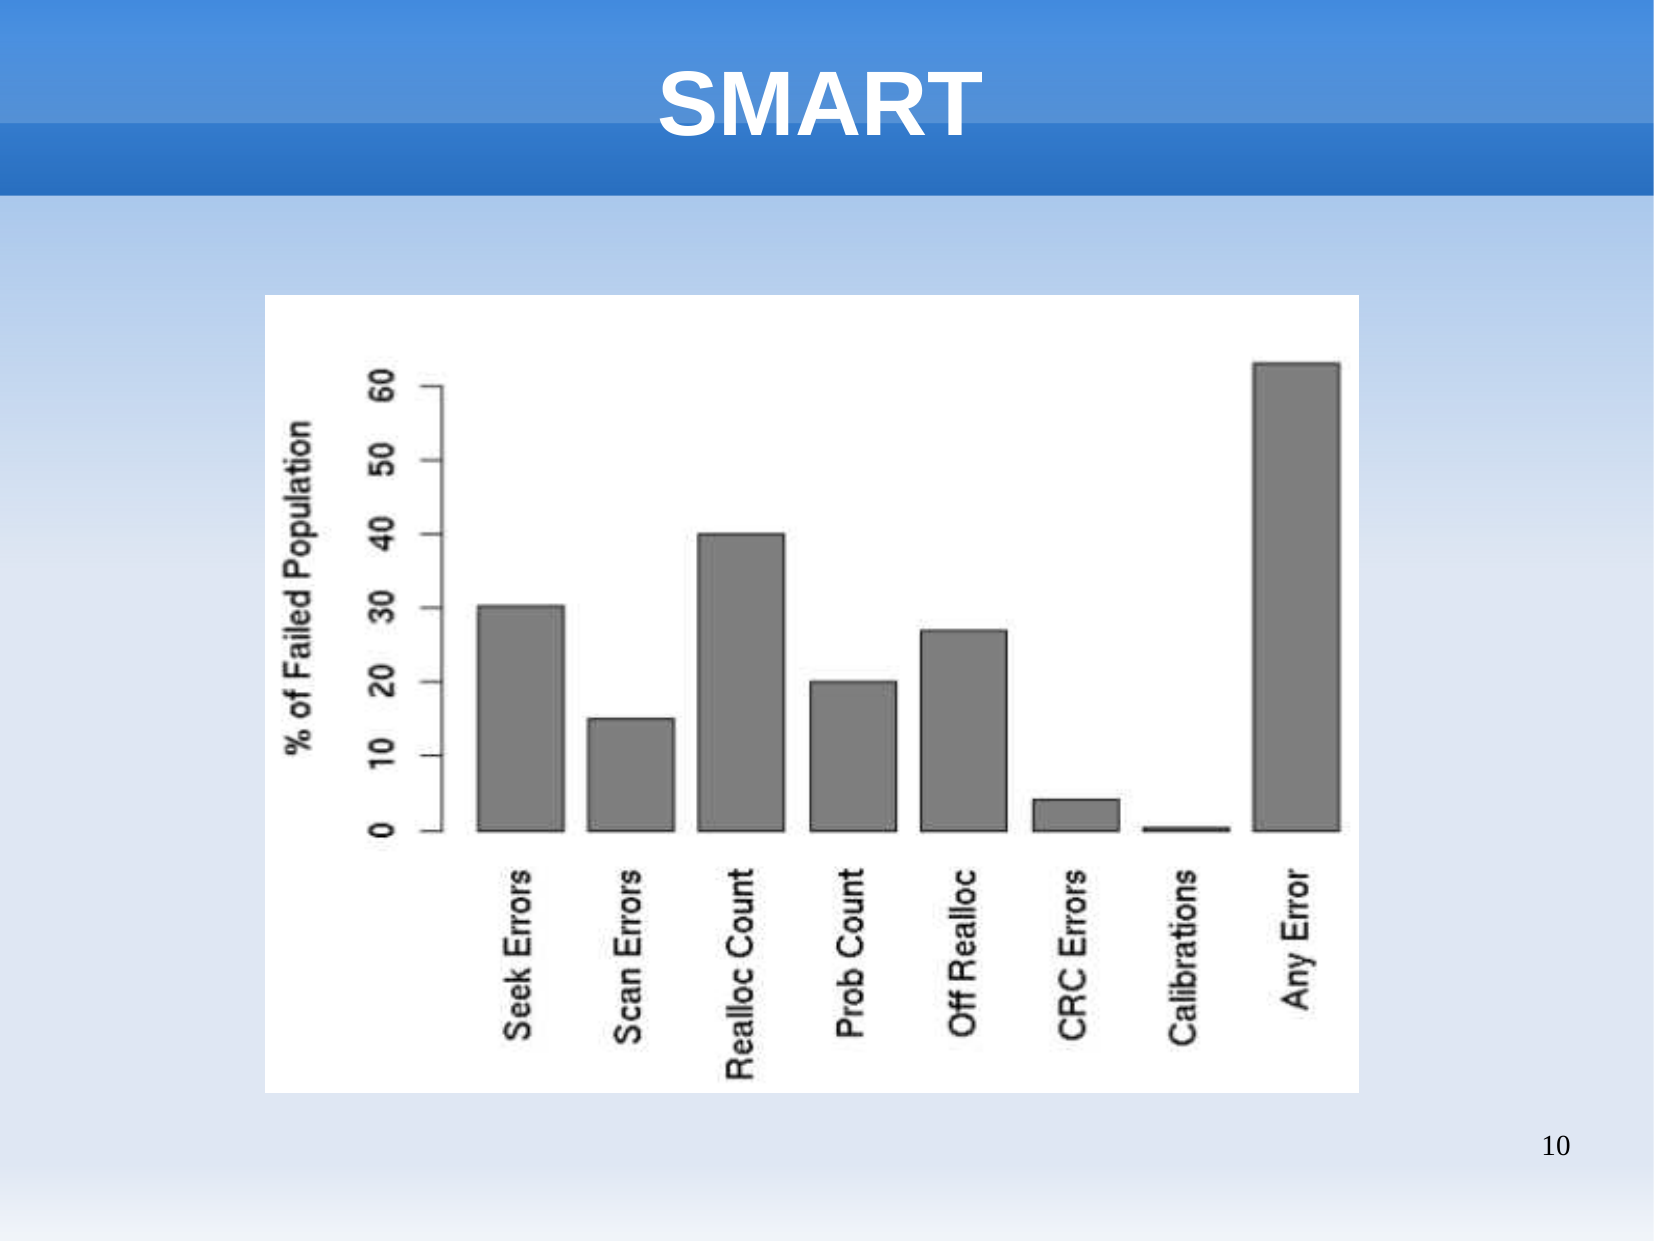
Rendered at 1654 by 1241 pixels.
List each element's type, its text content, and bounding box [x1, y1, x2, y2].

picture [0, 0, 1654, 1241]
title SMART [76, 7, 1565, 200]
